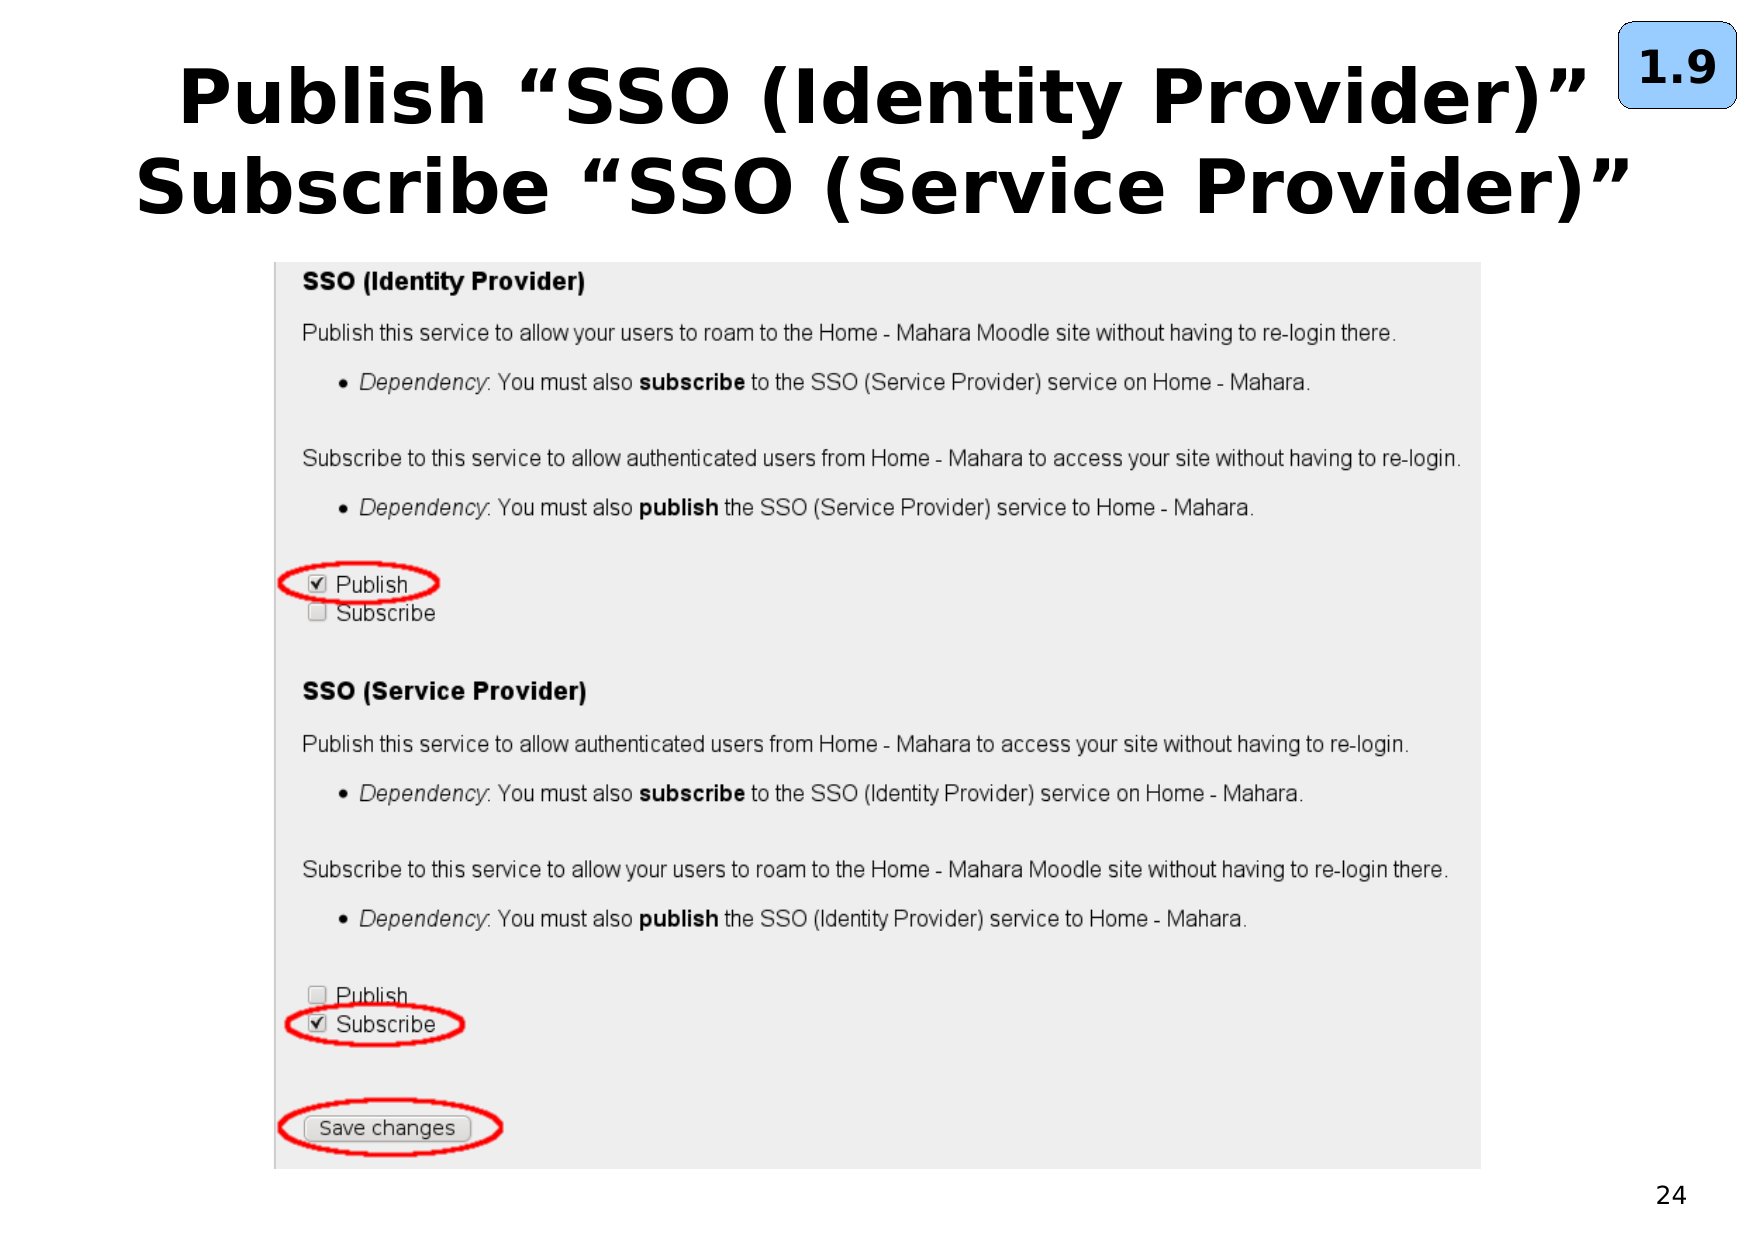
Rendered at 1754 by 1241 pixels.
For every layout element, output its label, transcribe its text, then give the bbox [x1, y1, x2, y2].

title Publish “SSO (Identity Provider)” Subscribe “SSO (Service Provider)” [59, 40, 1713, 236]
picture [273, 262, 1481, 1169]
text_box 1.9 [1618, 21, 1737, 109]
